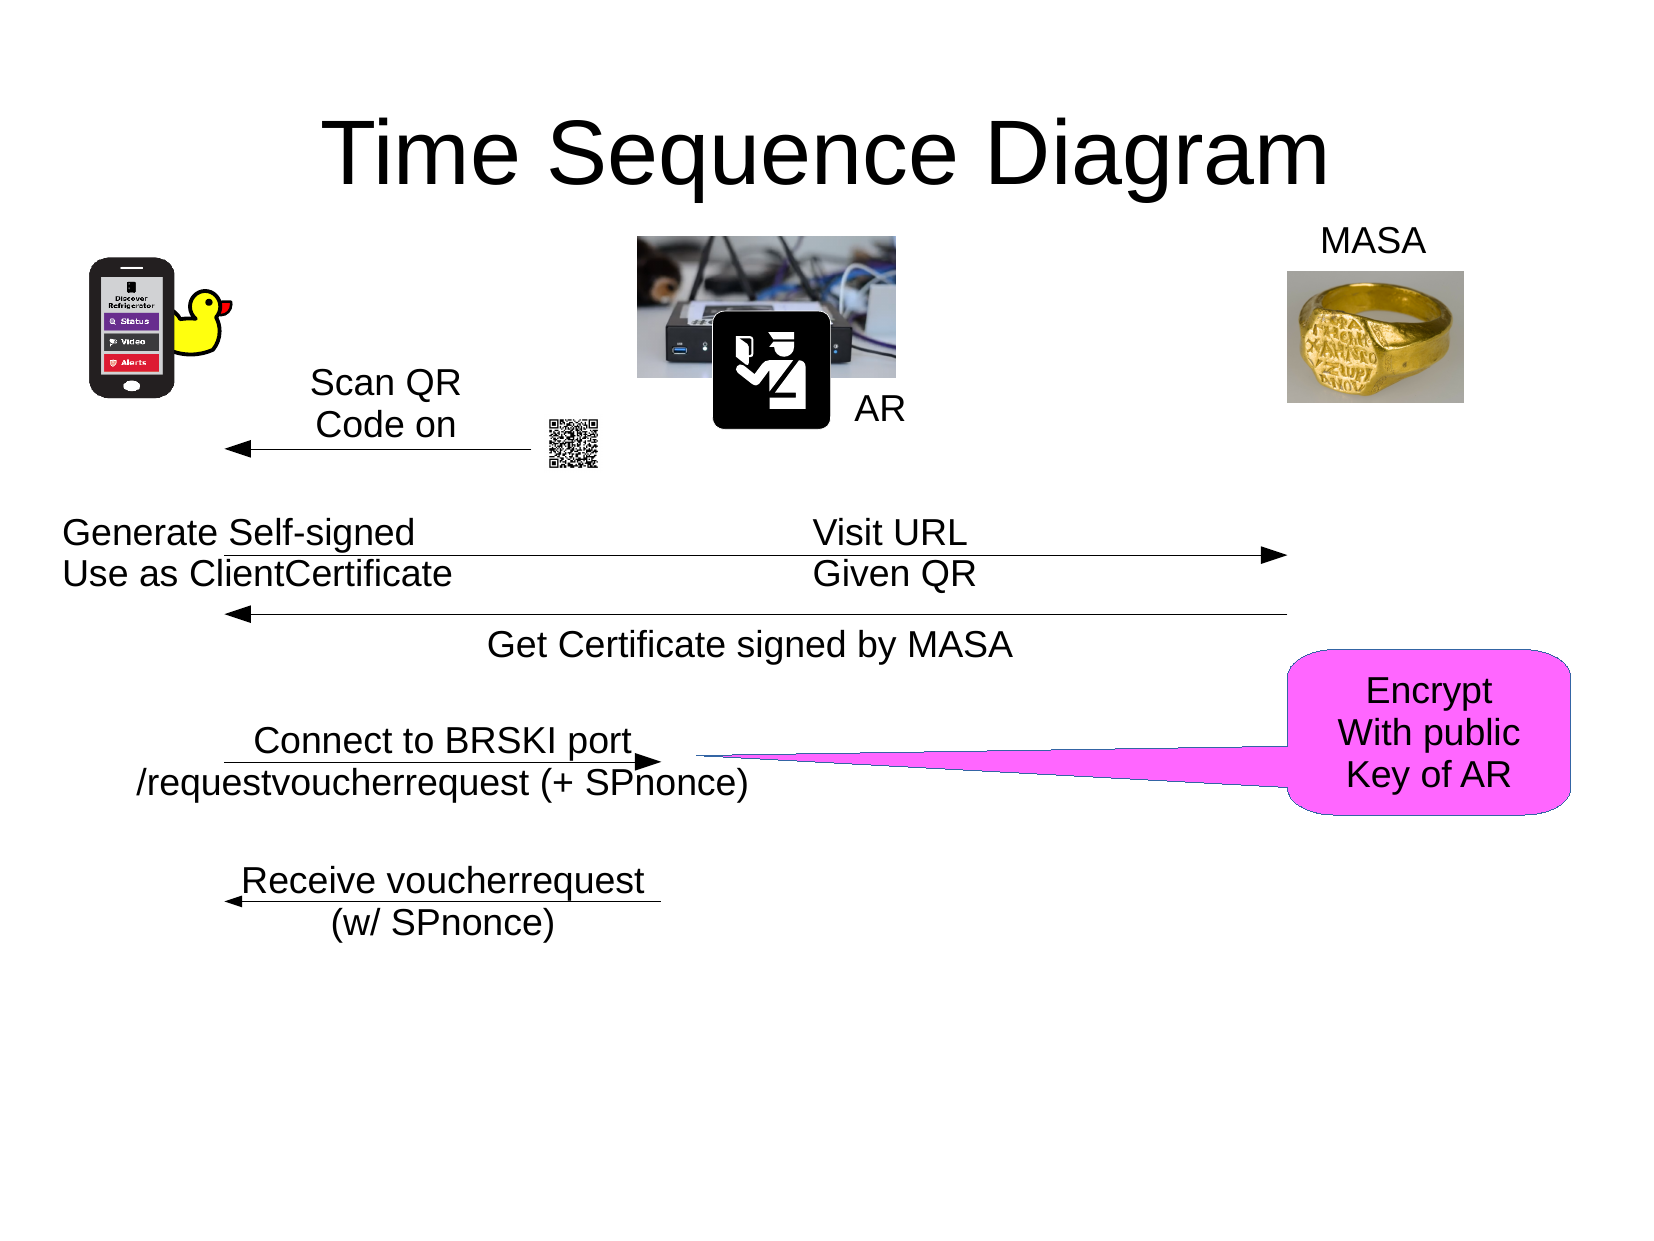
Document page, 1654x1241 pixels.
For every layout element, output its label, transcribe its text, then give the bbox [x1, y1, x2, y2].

picture [544, 414, 603, 473]
text_box MASA [1305, 212, 1441, 270]
title Time Sequence Diagram [82, 49, 1571, 257]
picture [1287, 271, 1464, 403]
text_box Generate Self-signed Use as ClientCertificate [47, 503, 468, 603]
text_box Visit URL Given QR [797, 503, 993, 603]
text_box Get Certificate signed by MASA [472, 616, 1028, 674]
text_box Scan QR Code on [295, 354, 477, 454]
text_box AR [839, 380, 922, 438]
text_box Encrypt With public Key of AR [696, 649, 1571, 816]
picture [637, 236, 896, 434]
picture [85, 253, 237, 402]
